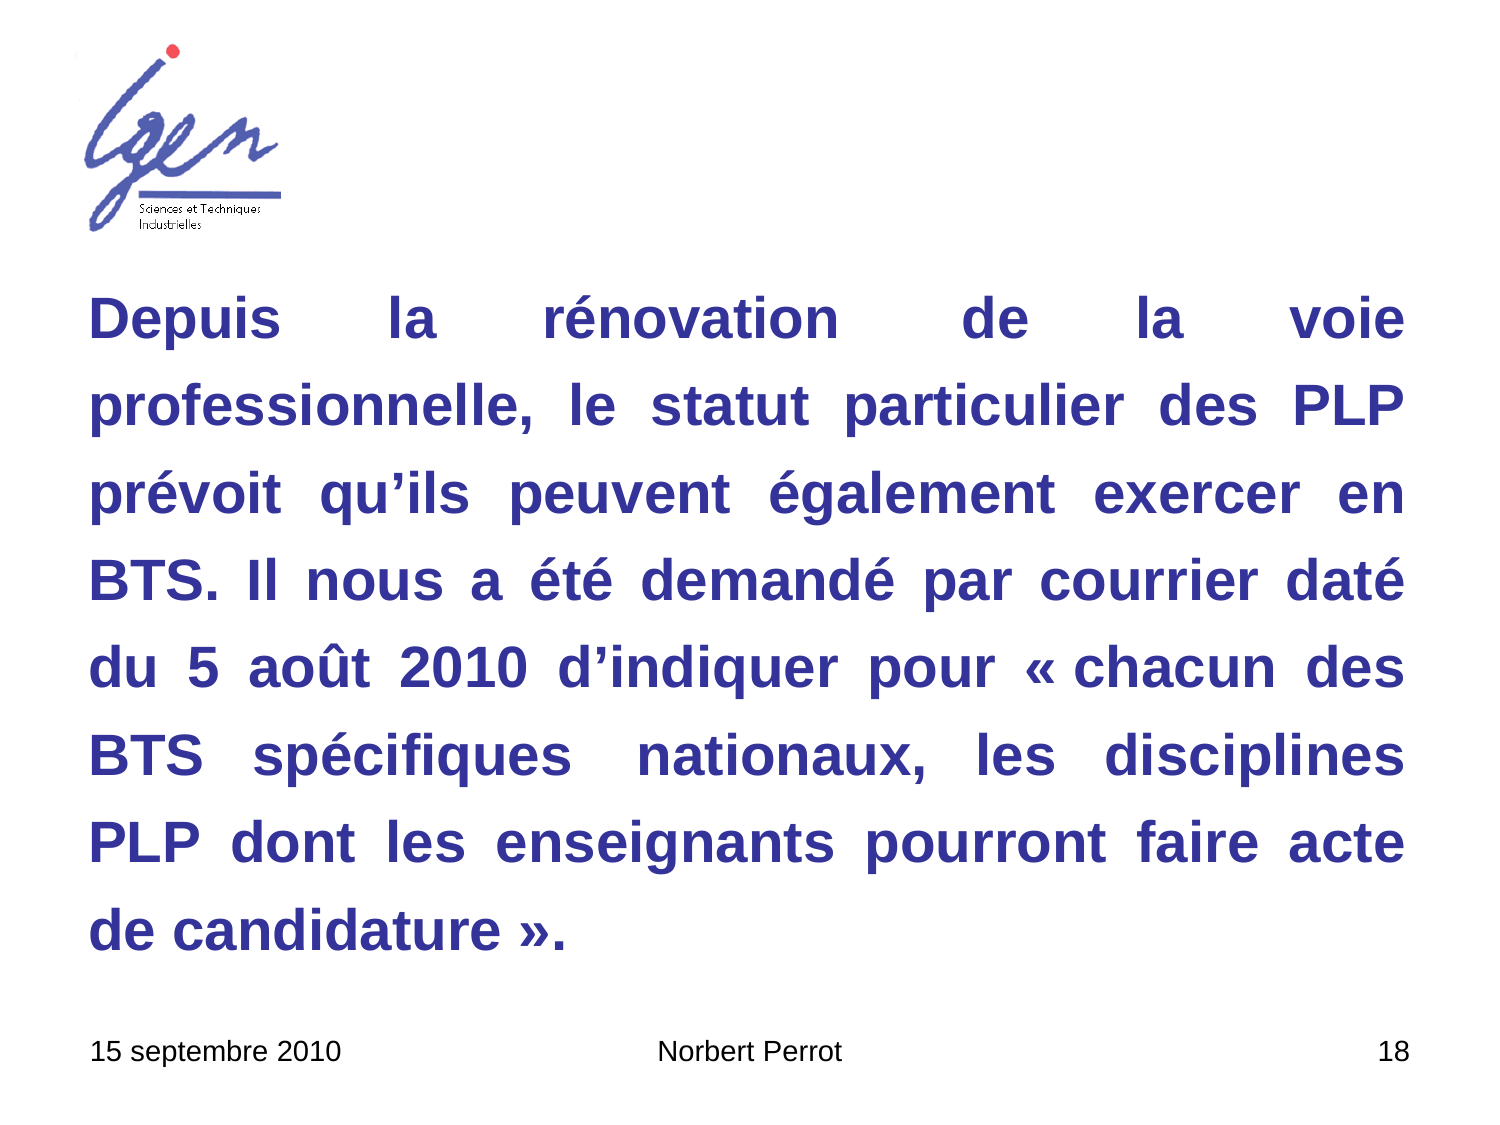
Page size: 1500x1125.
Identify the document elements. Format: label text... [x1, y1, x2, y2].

picture [75, 42, 281, 235]
text_box Norbert Perrot [512, 1024, 988, 1103]
text_box <numéro> [1074, 1024, 1426, 1103]
text_box Depuis la rénovation de la voie professionnelle, le statut particulier des PLP prévoit qu’ils peuvent également exercer en BTS. Il nous a été demandé par courrier daté du 5 août 2010 d’indiquer pour « chacun des BTS spécifiques nationaux, les disciplines PLP dont les enseignants pourront faire acte de candidature ». [73, 254, 1422, 970]
text_box 15 septembre 2010 [74, 1024, 426, 1103]
